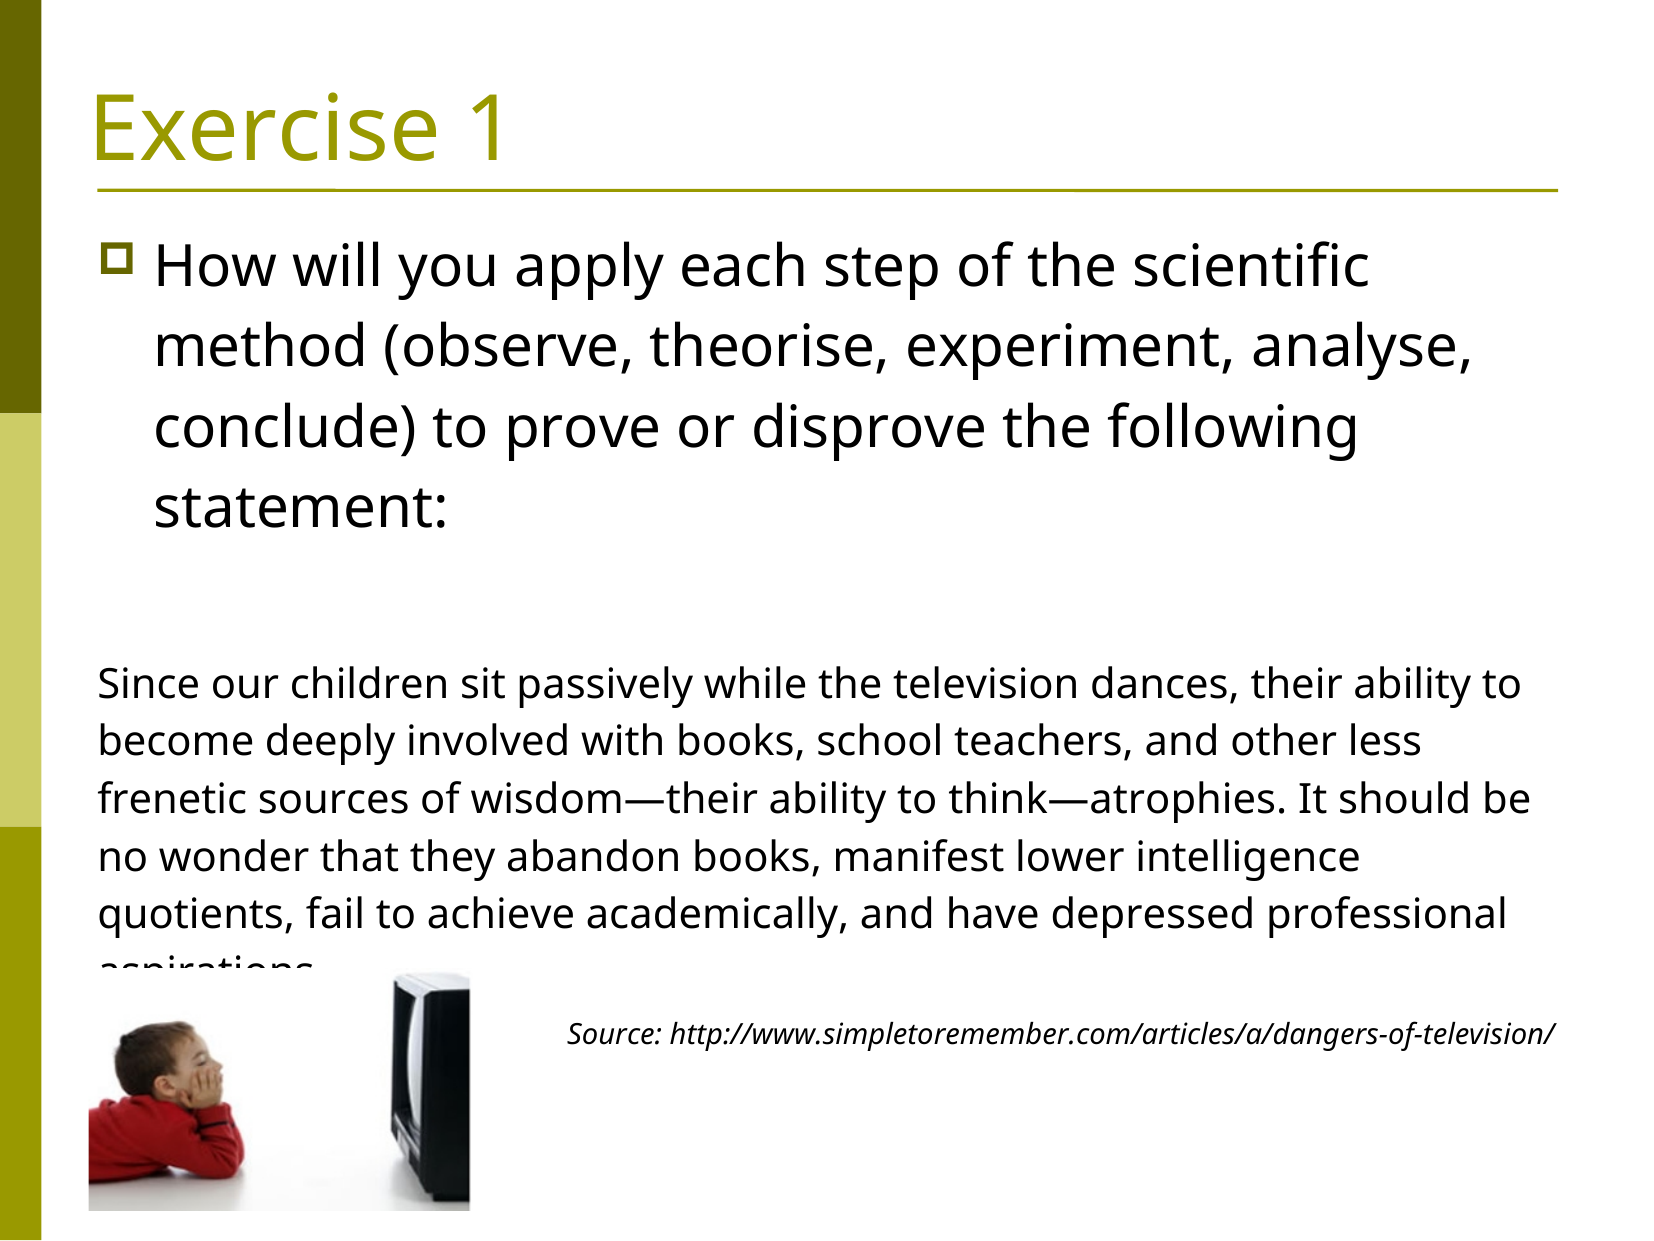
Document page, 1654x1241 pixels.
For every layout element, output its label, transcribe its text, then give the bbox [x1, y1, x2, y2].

list How will you apply each step of the scientific method (observe, theorise, experiment, analyse, conclude) to prove or disprove the following statement: Since our children sit passively while the television dances, their ability to become deeply involved with books, school teachers, and other less frenetic sources of wisdom—their ability to think—atrophies. It should be no wonder that they abandon books, manifest lower intelligence quotients, fail to achieve academically, and have depressed professional aspirations. Source: http://www.simpletoremember.com/articles/a/dangers-of-television/ [82, 216, 1571, 1051]
title Exercise 1 [88, 43, 1577, 207]
picture [88, 968, 473, 1211]
